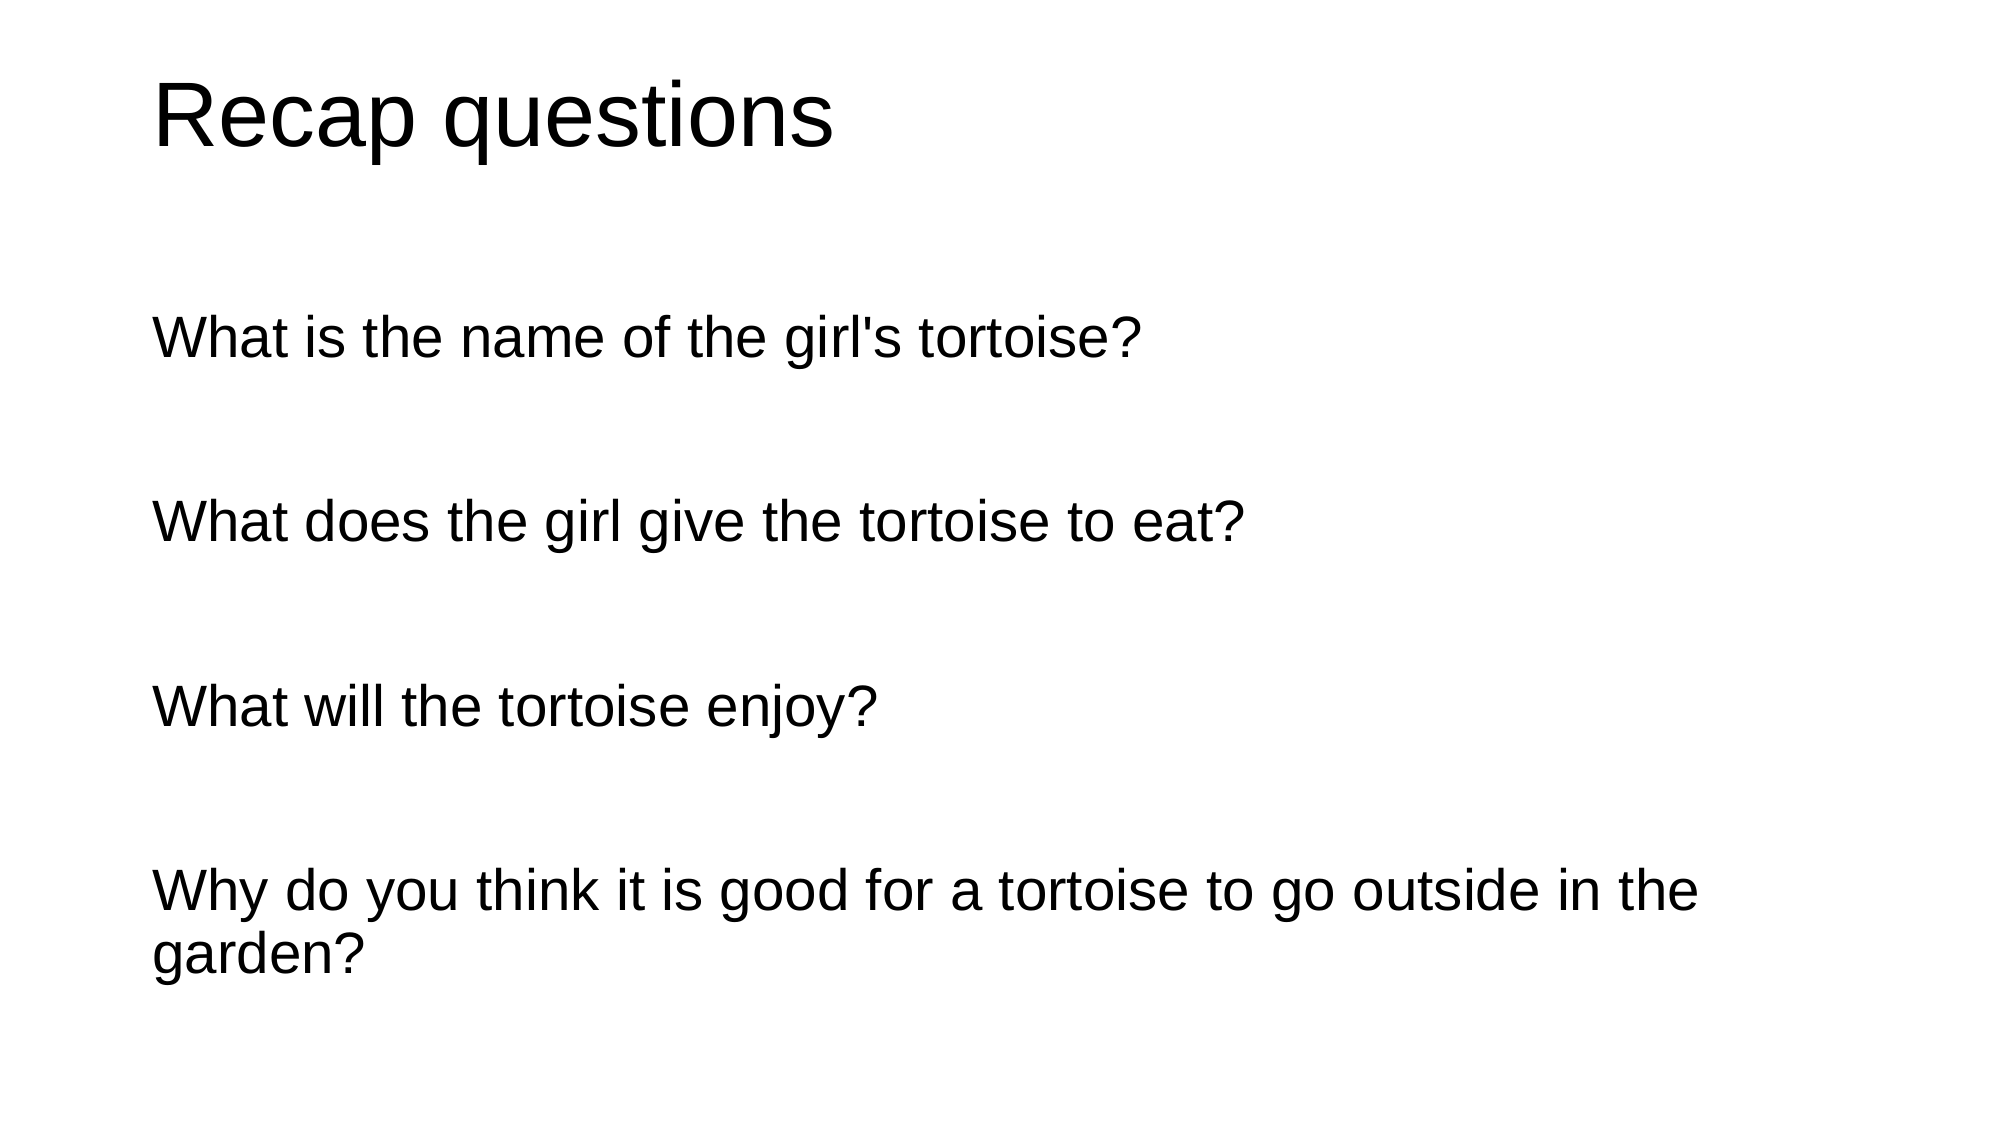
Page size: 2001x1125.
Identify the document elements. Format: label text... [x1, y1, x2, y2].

title Recap questions [137, 59, 1863, 278]
list What is the name of the girl's tortoise? What does the girl give the tortoise to eat? What will the tortoise enjoy? Why do you think it is good for a tortoise to go outside in the garden? [137, 299, 1863, 1014]
